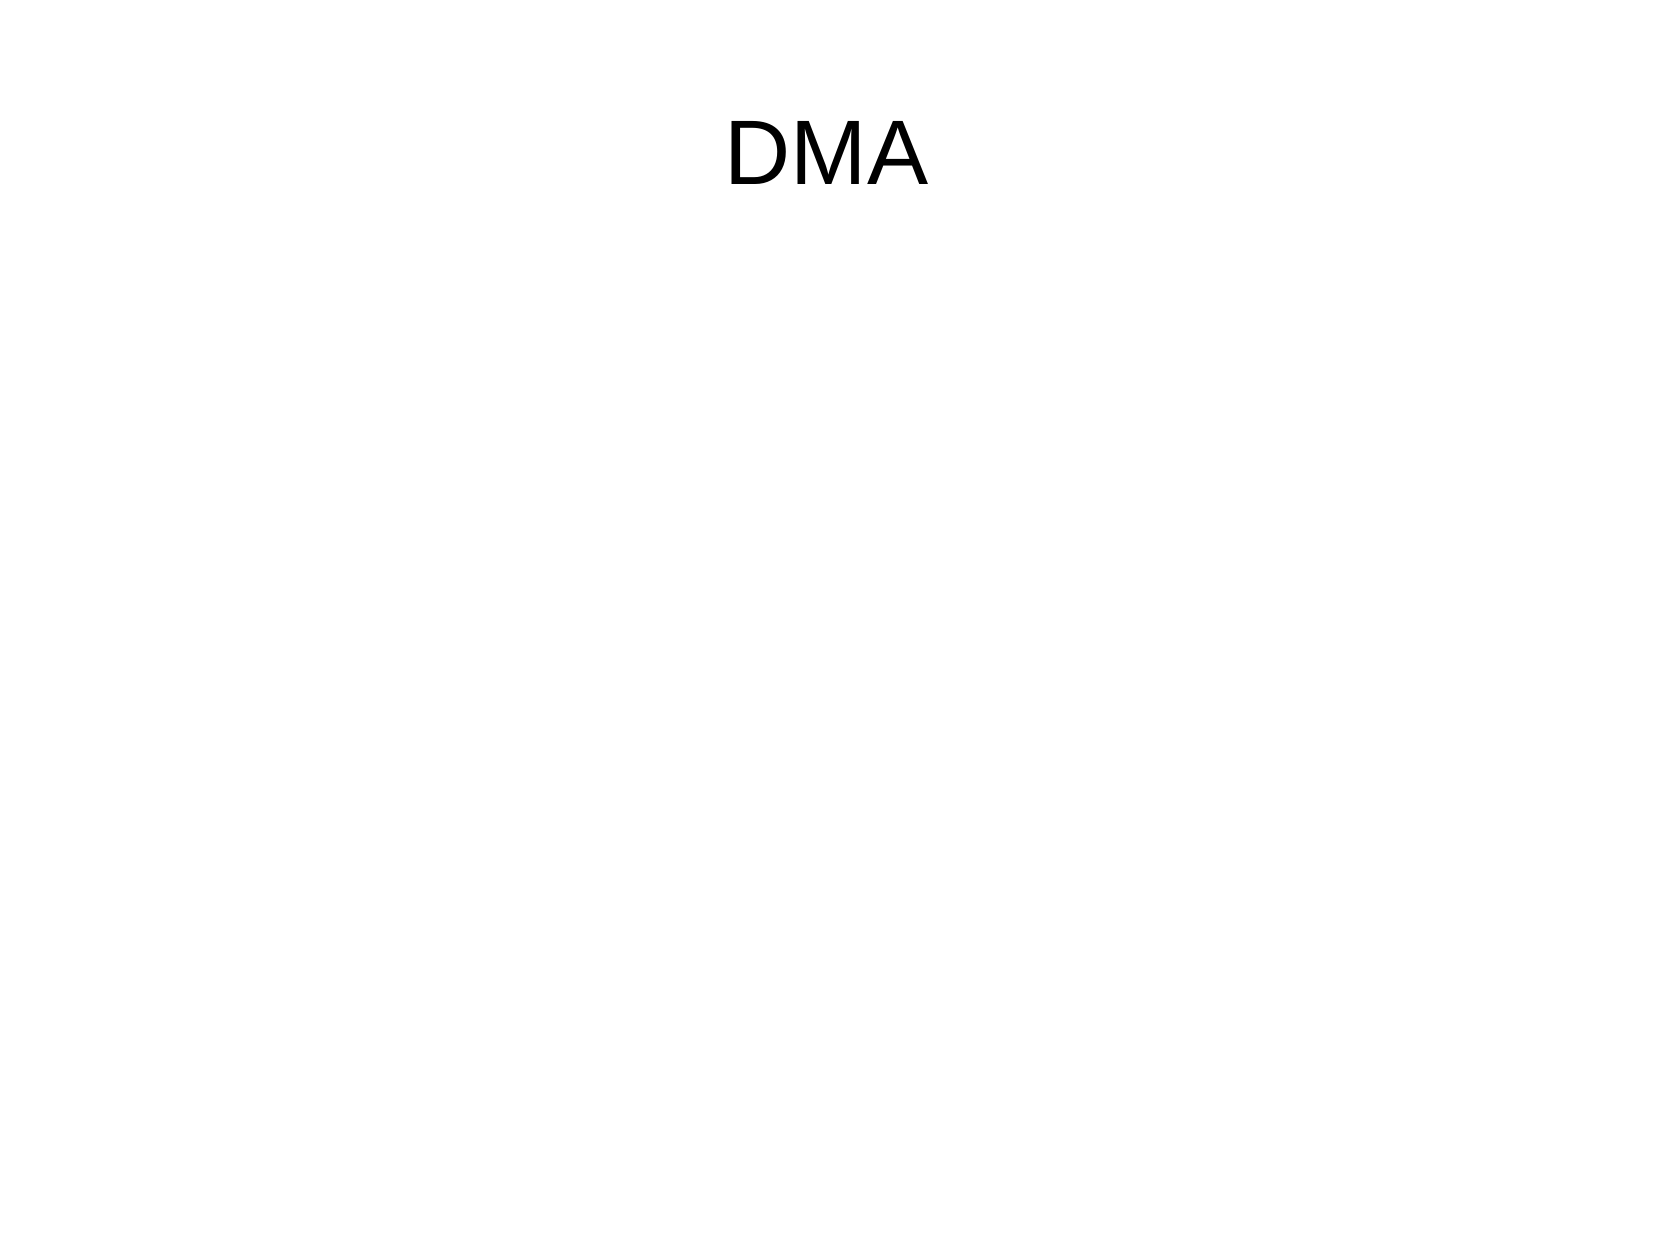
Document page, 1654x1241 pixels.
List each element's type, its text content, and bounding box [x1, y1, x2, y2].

title DMA [82, 56, 1571, 250]
